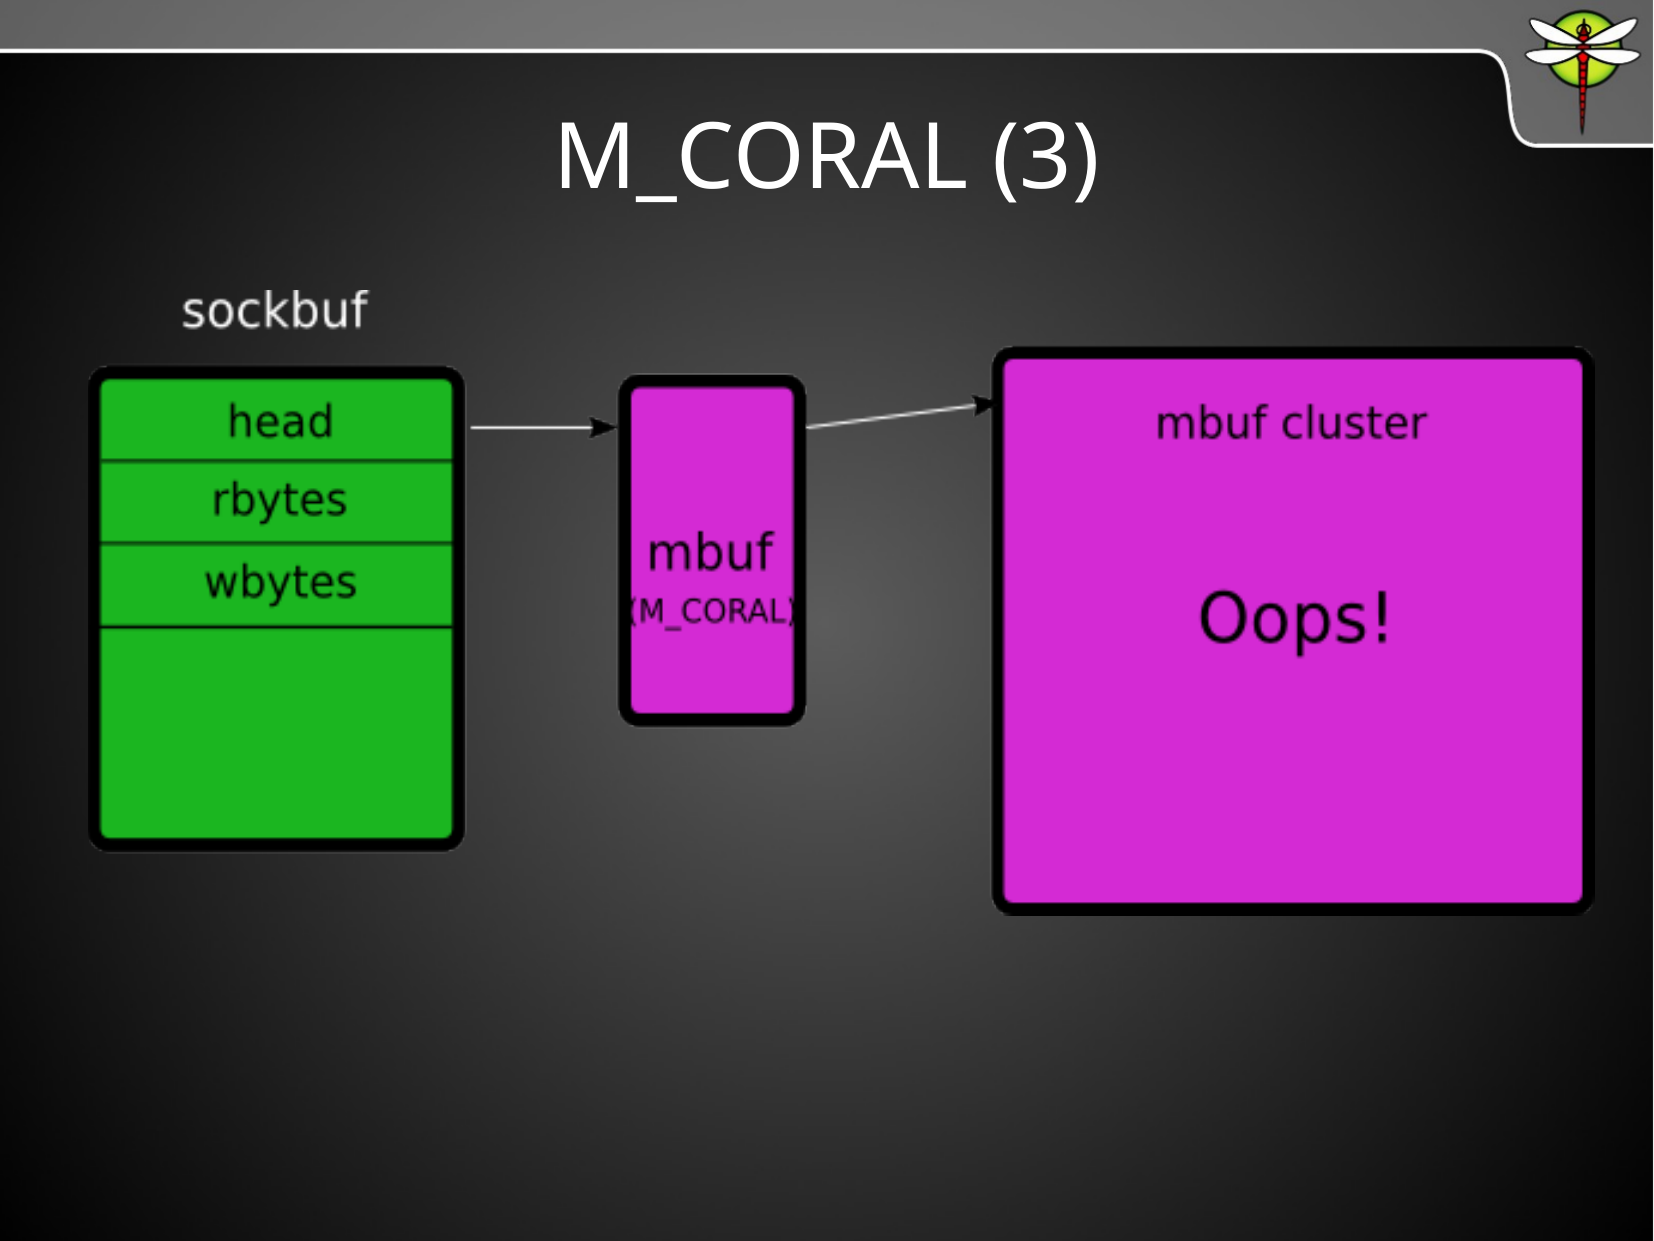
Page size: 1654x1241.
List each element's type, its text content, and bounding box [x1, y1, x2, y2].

title M_CORAL (3) [82, 56, 1571, 250]
chart [82, 290, 1571, 1109]
picture [0, 0, 1654, 1241]
